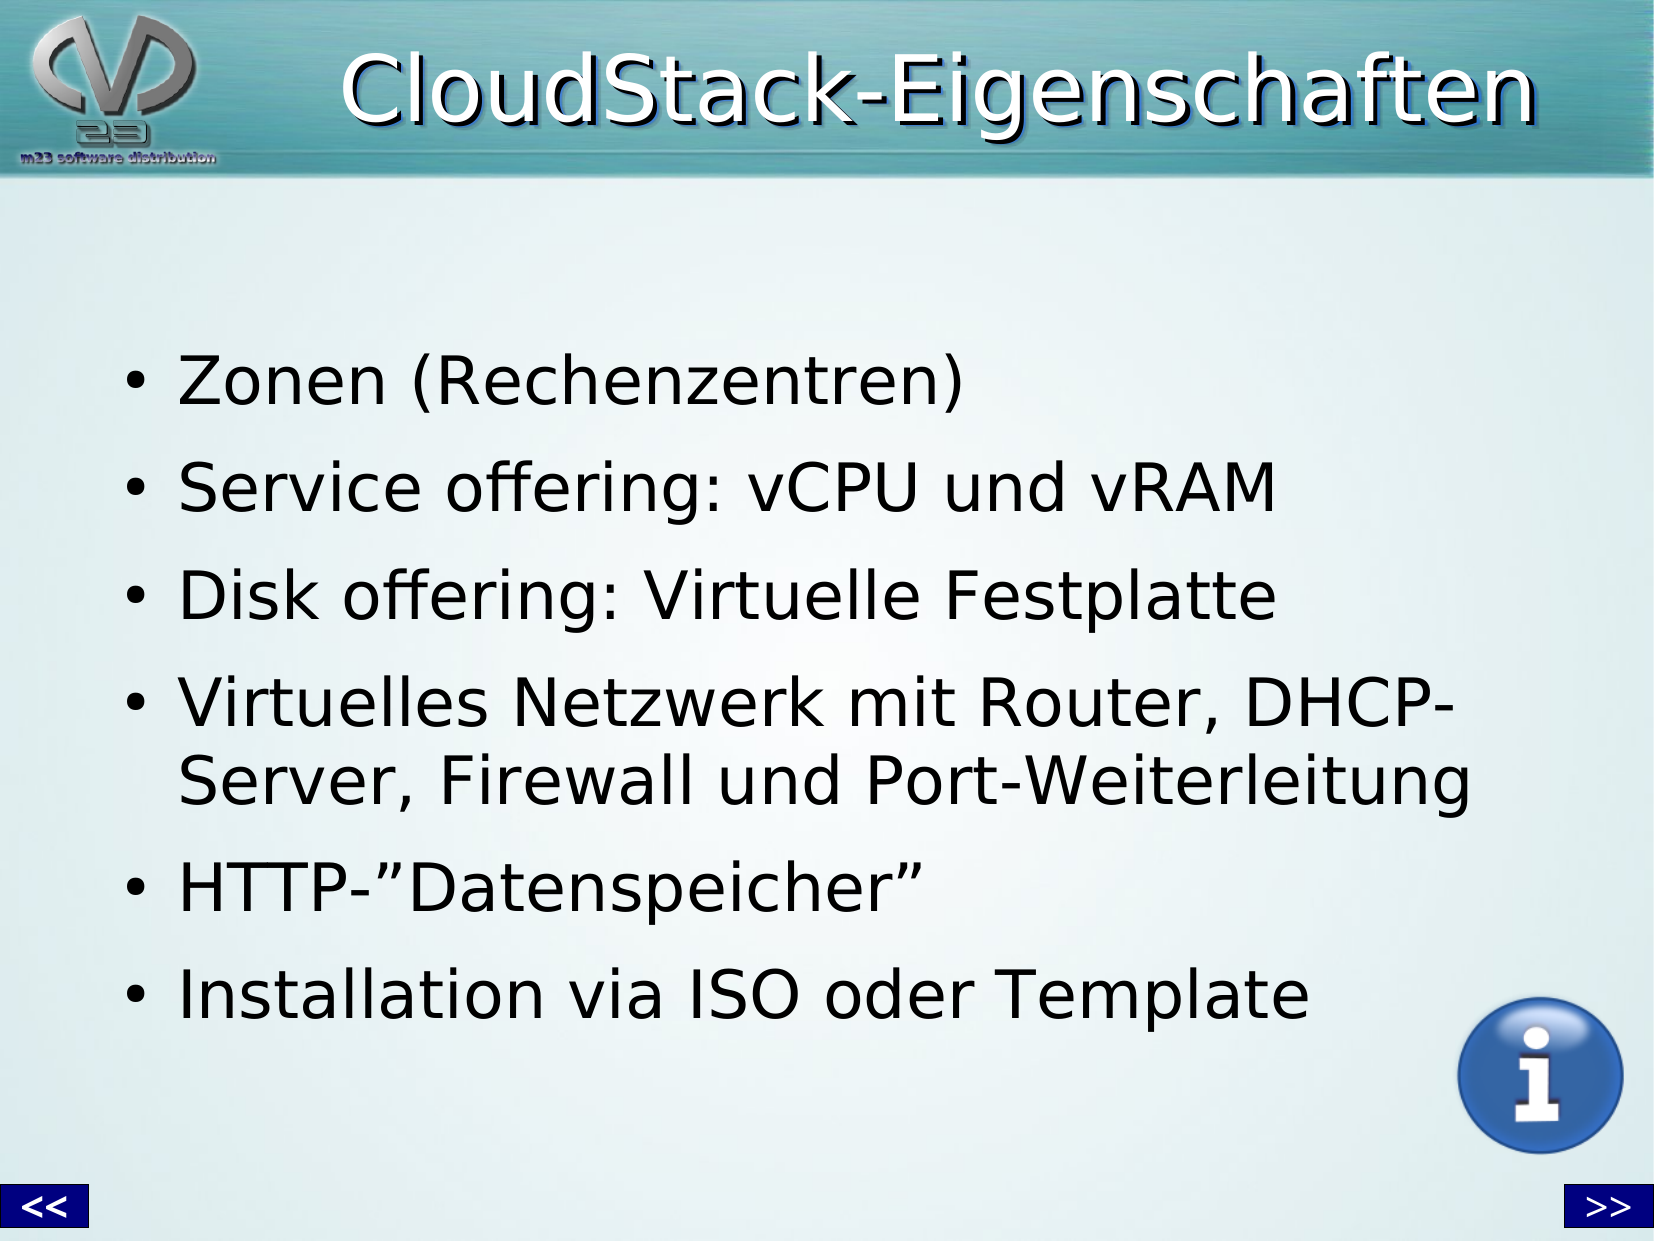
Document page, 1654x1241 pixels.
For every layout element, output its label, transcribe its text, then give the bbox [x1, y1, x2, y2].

title CloudStack-Eigenschaften [224, 2, 1654, 178]
picture [0, 0, 1654, 1241]
list Zonen (Rechenzentren) Service offering: vCPU und vRAM Disk offering: Virtuelle Festplatte Virtuelles Netzwerk mit Router, DHCP-Server, Firewall und Port-Weiterleitung HTTP-”Datenspeicher” Installation via ISO oder Template [106, 342, 1571, 1035]
